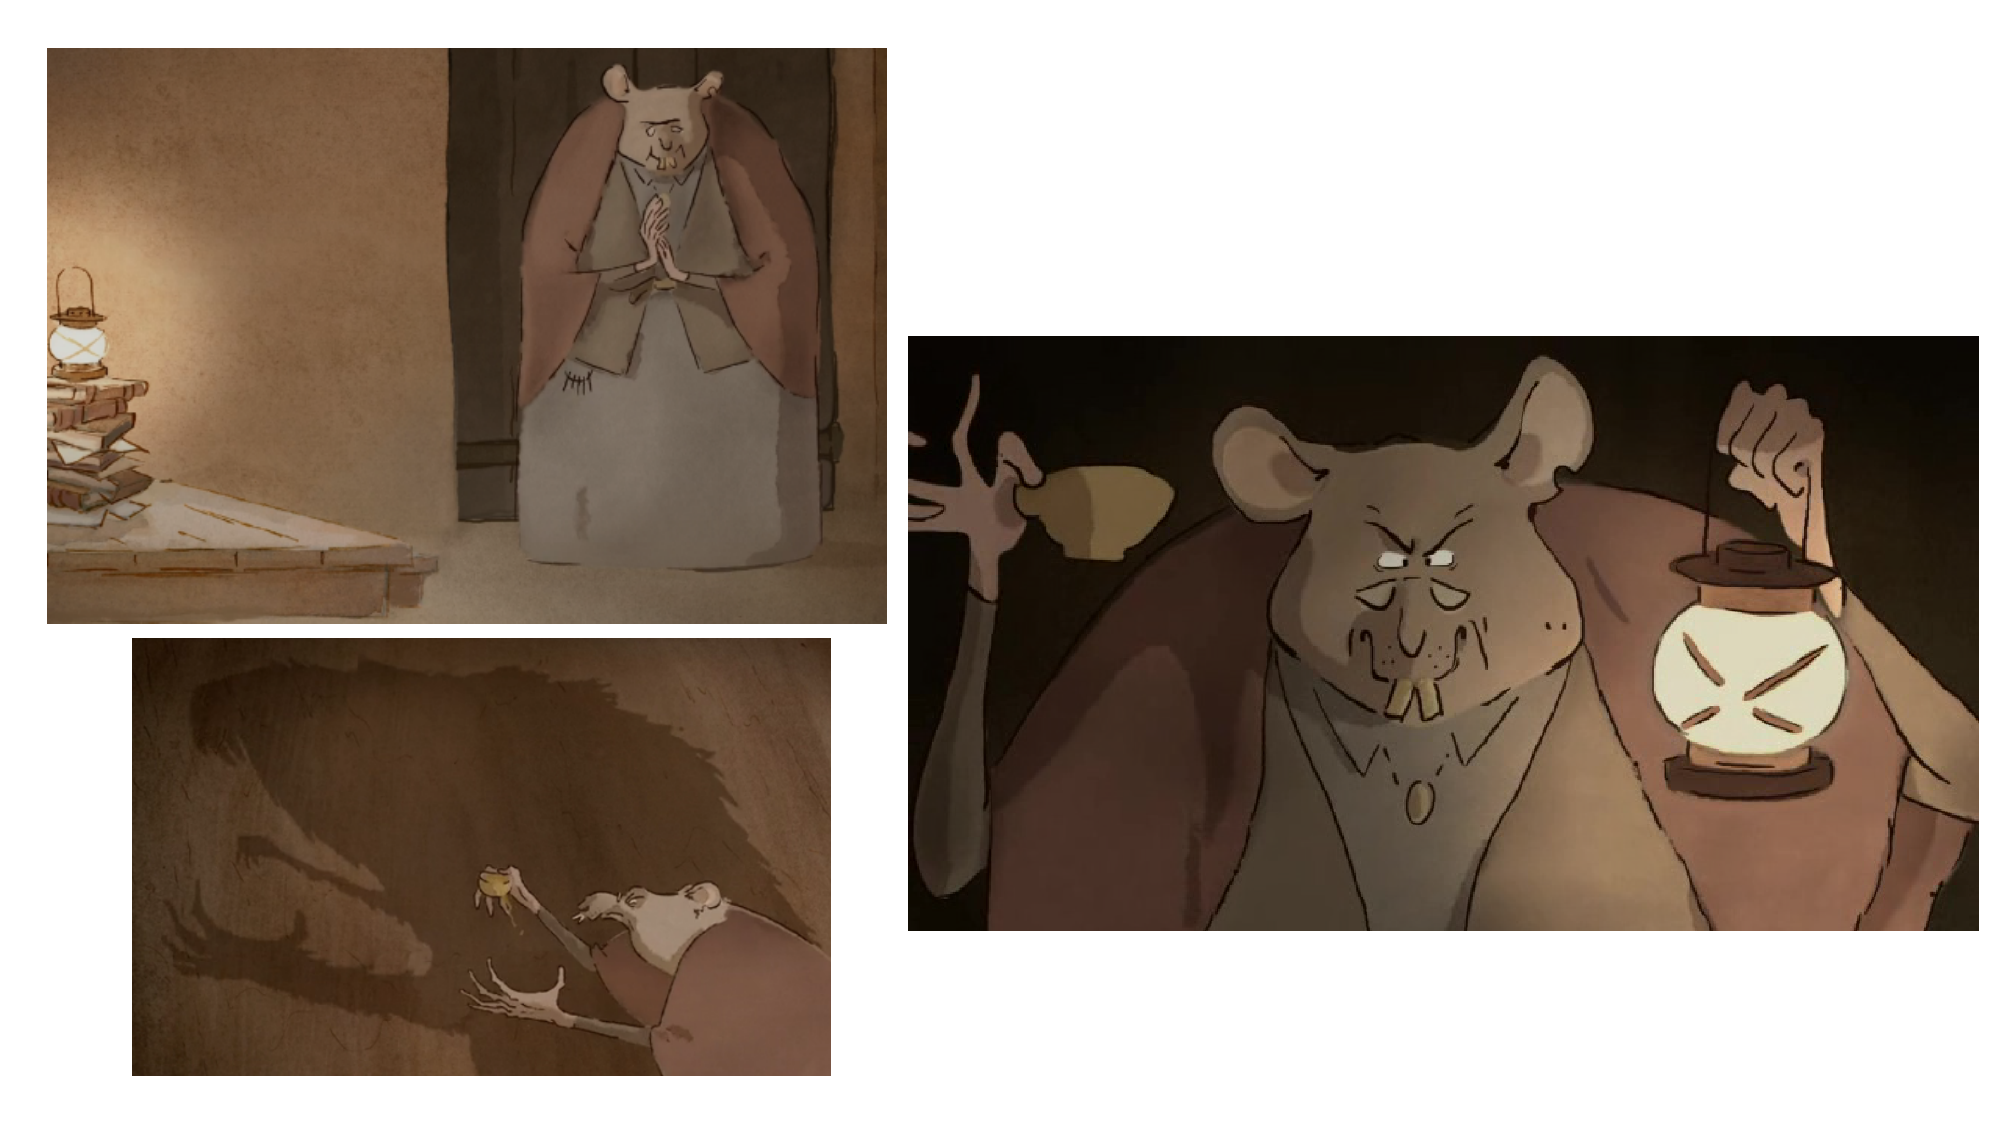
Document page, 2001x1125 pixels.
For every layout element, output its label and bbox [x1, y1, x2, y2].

picture [47, 48, 887, 624]
picture [132, 638, 831, 1077]
picture [908, 336, 1979, 931]
